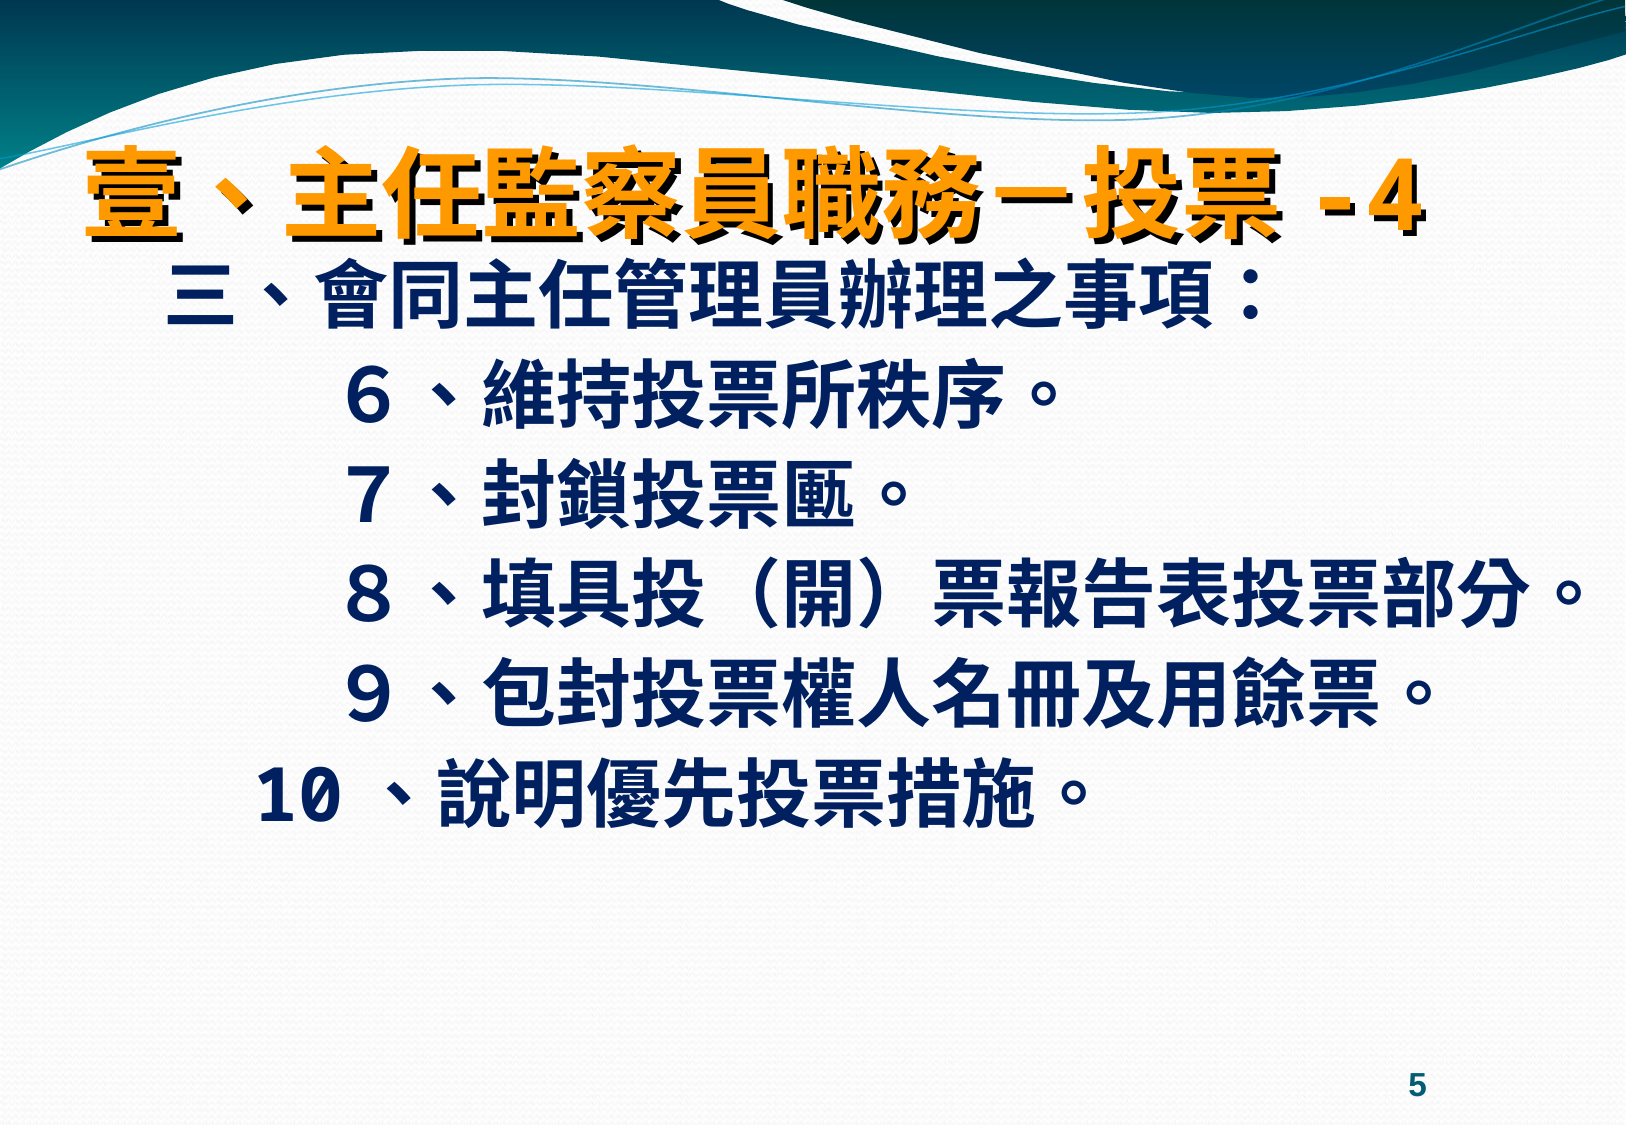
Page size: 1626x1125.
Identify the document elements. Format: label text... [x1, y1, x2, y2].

text_box [1408, 1042, 1544, 1103]
title 壹、主任監察員職務－投票-4 [81, 106, 1544, 251]
list 三、會同主任管理員辦理之事項： ６、維持投票所秩序。 ７、封鎖投票匭。 ８、填具投（開）票報告表投票部分。 ９、包封投票權人名冊及用餘票。 10、說明優先投票措施。 [103, 250, 1586, 1103]
